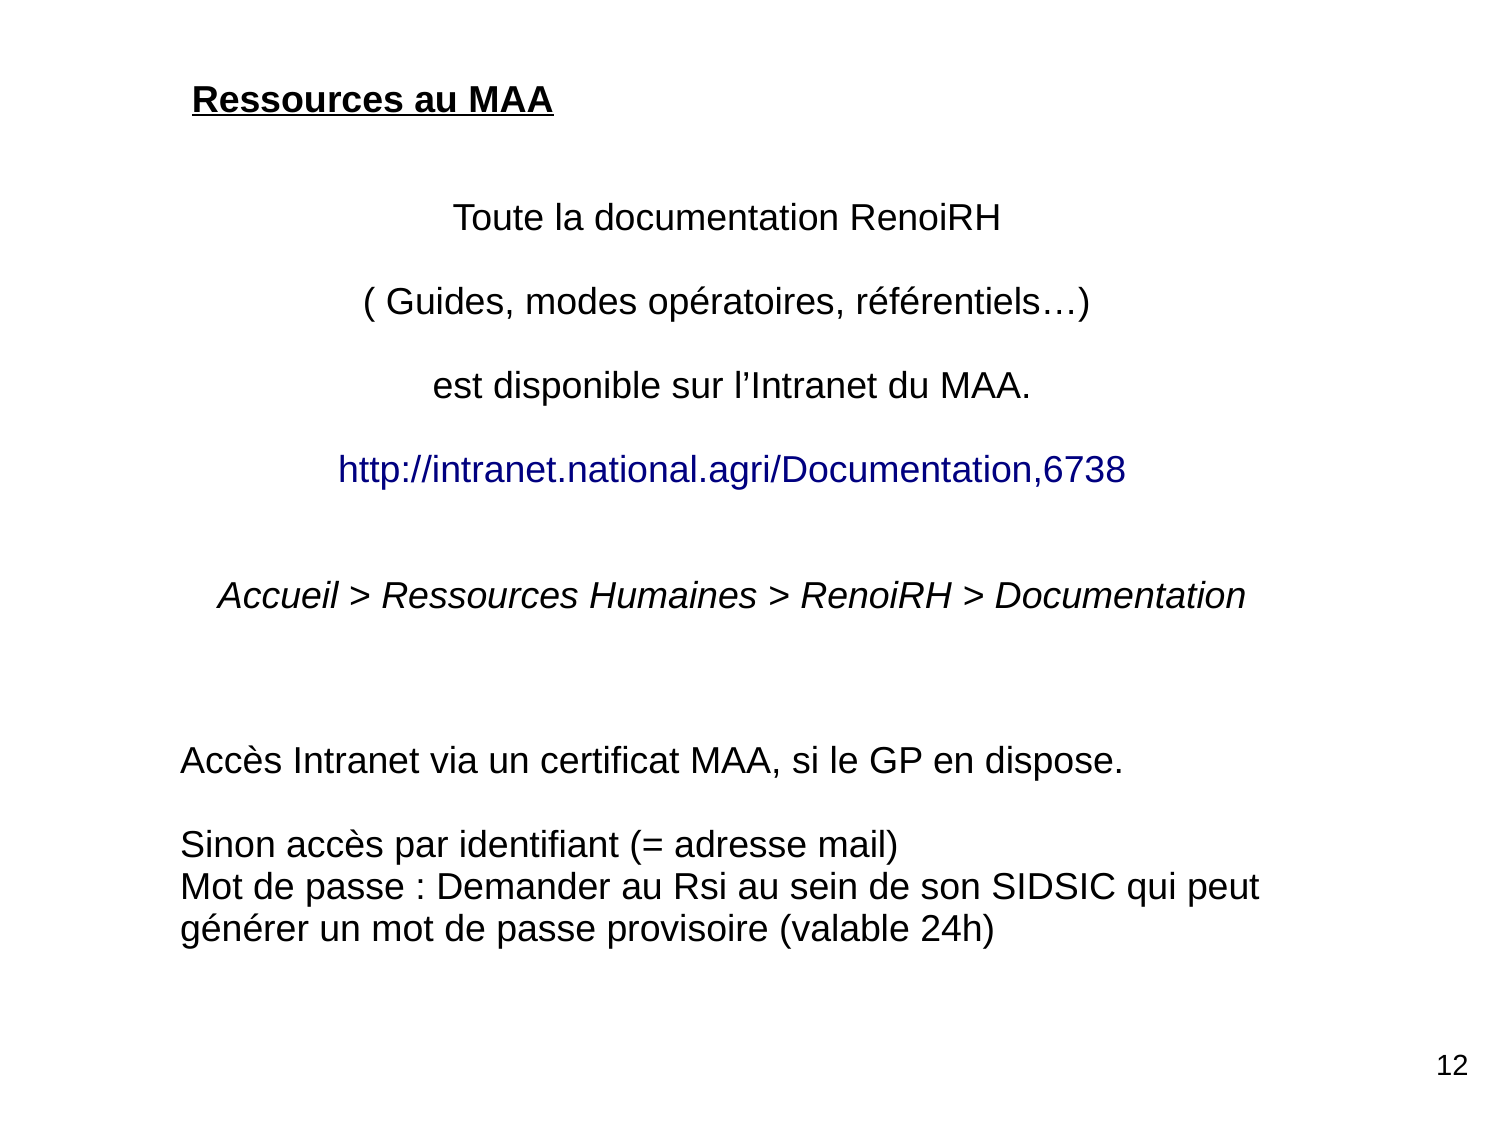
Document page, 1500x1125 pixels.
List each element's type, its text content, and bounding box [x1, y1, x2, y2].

text_box Toute la documentation RenoiRH ( Guides, modes opératoires, référentiels…) est disponible sur l’Intranet du MAA. http://intranet.national.agri/Documentation,6738 Accueil > Ressources Humaines > RenoiRH > Documentation [165, 188, 1300, 624]
text_box Ressources au MAA [177, 70, 1312, 128]
text_box Accès Intranet via un certificat MAA, si le GP en dispose. Sinon accès par identifiant (= adresse mail) Mot de passe : Demander au Rsi au sein de son SIDSIC qui peut générer un mot de passe provisoire (valable 24h) [165, 732, 1300, 958]
